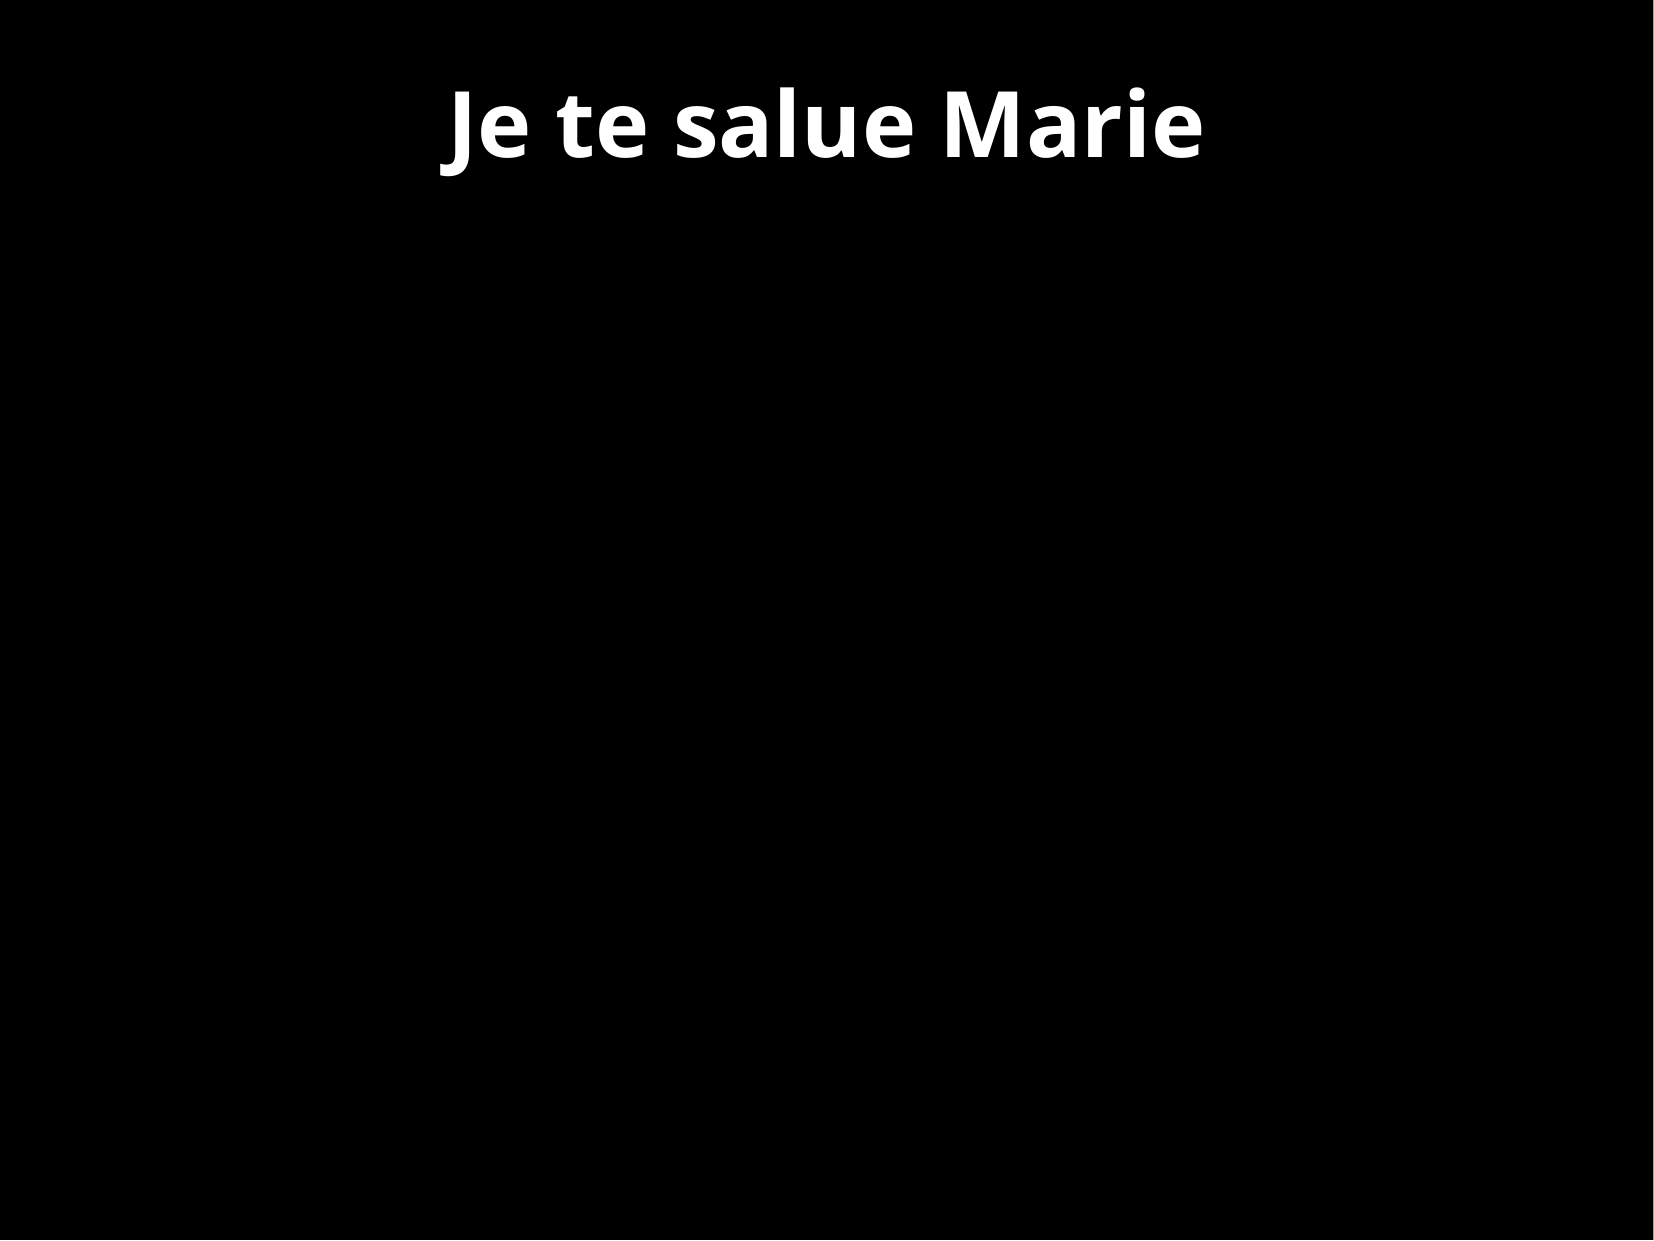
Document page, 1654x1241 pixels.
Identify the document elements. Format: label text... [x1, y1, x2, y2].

list Je te salue Marie [82, 59, 1571, 1109]
